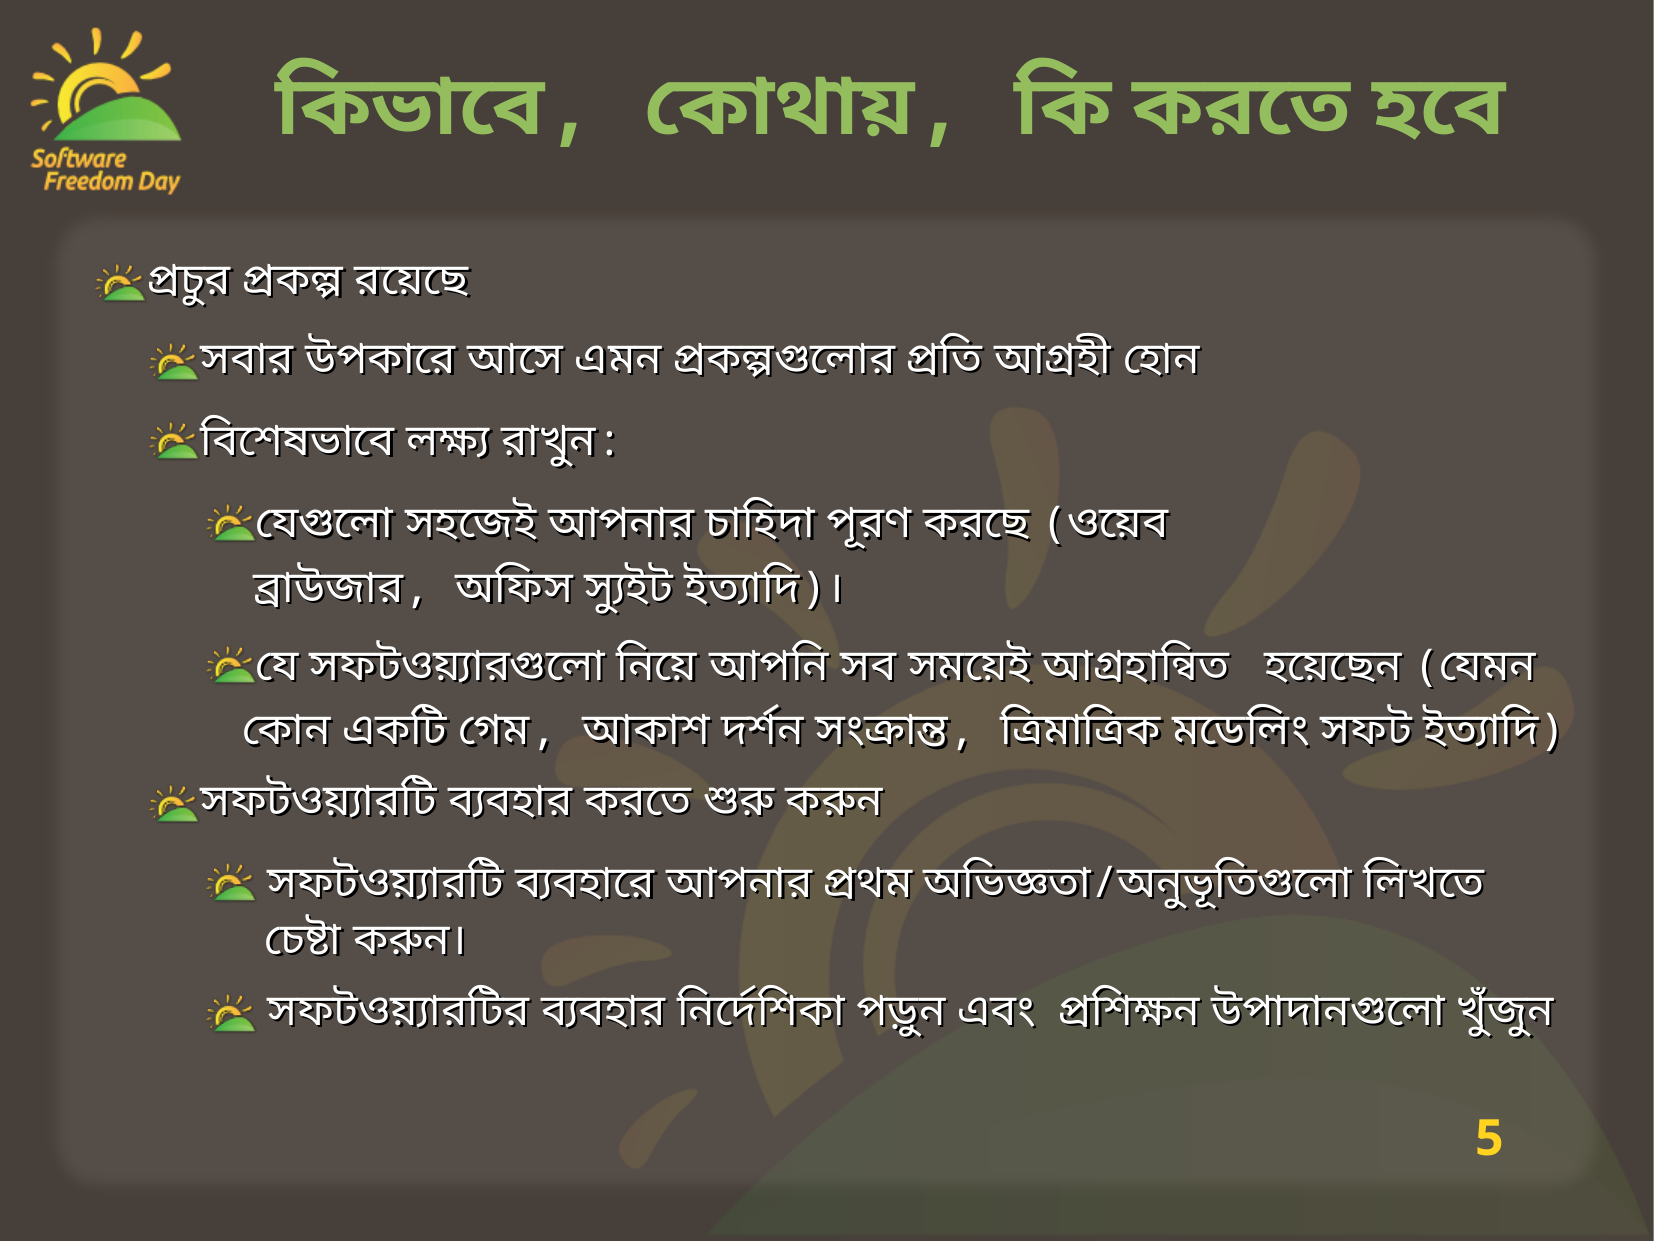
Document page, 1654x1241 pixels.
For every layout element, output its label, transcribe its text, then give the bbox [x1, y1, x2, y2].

picture [0, 0, 1654, 1241]
list প্রচুর প্রকল্প রয়েছে সবার উপকারে আসে এমন প্রকল্পগুলোর প্রতি আগ্রহী হোন বিশেষভাবে লক্ষ্য রাখুন: যেগুলো সহজেই আপনার চাহিদা পূরণ করছে (ওয়েব ব্রাউজার, অফিস স্যুইট ইত্যাদি)। যে সফটওয়্যারগুলো নিয়ে আপনি সব সময়েই আগ্রহান্বিত হয়েছেন (যেমন কোন একটি গেম, আকাশ দর্শন সংক্রান্ত, ত্রিমাত্রিক মডেলিং সফট ইত্যাদি) সফটওয়্যারটি ব্যবহার করতে শুরু করুন সফটওয়্যারটি ব্যবহারে আপনার প্রথম অভিজ্ঞতা/অনুভূতিগুলো লিখতে চেষ্টা করুন। সফটওয়্যারটির ব্যবহার নির্দেশিকা পড়ুন এবং প্রশিক্ষন উপাদানগুলো খুঁজুন [82, 255, 1571, 1074]
title কিভাবে, কোথায়, কি করতে হবে [210, 9, 1571, 205]
